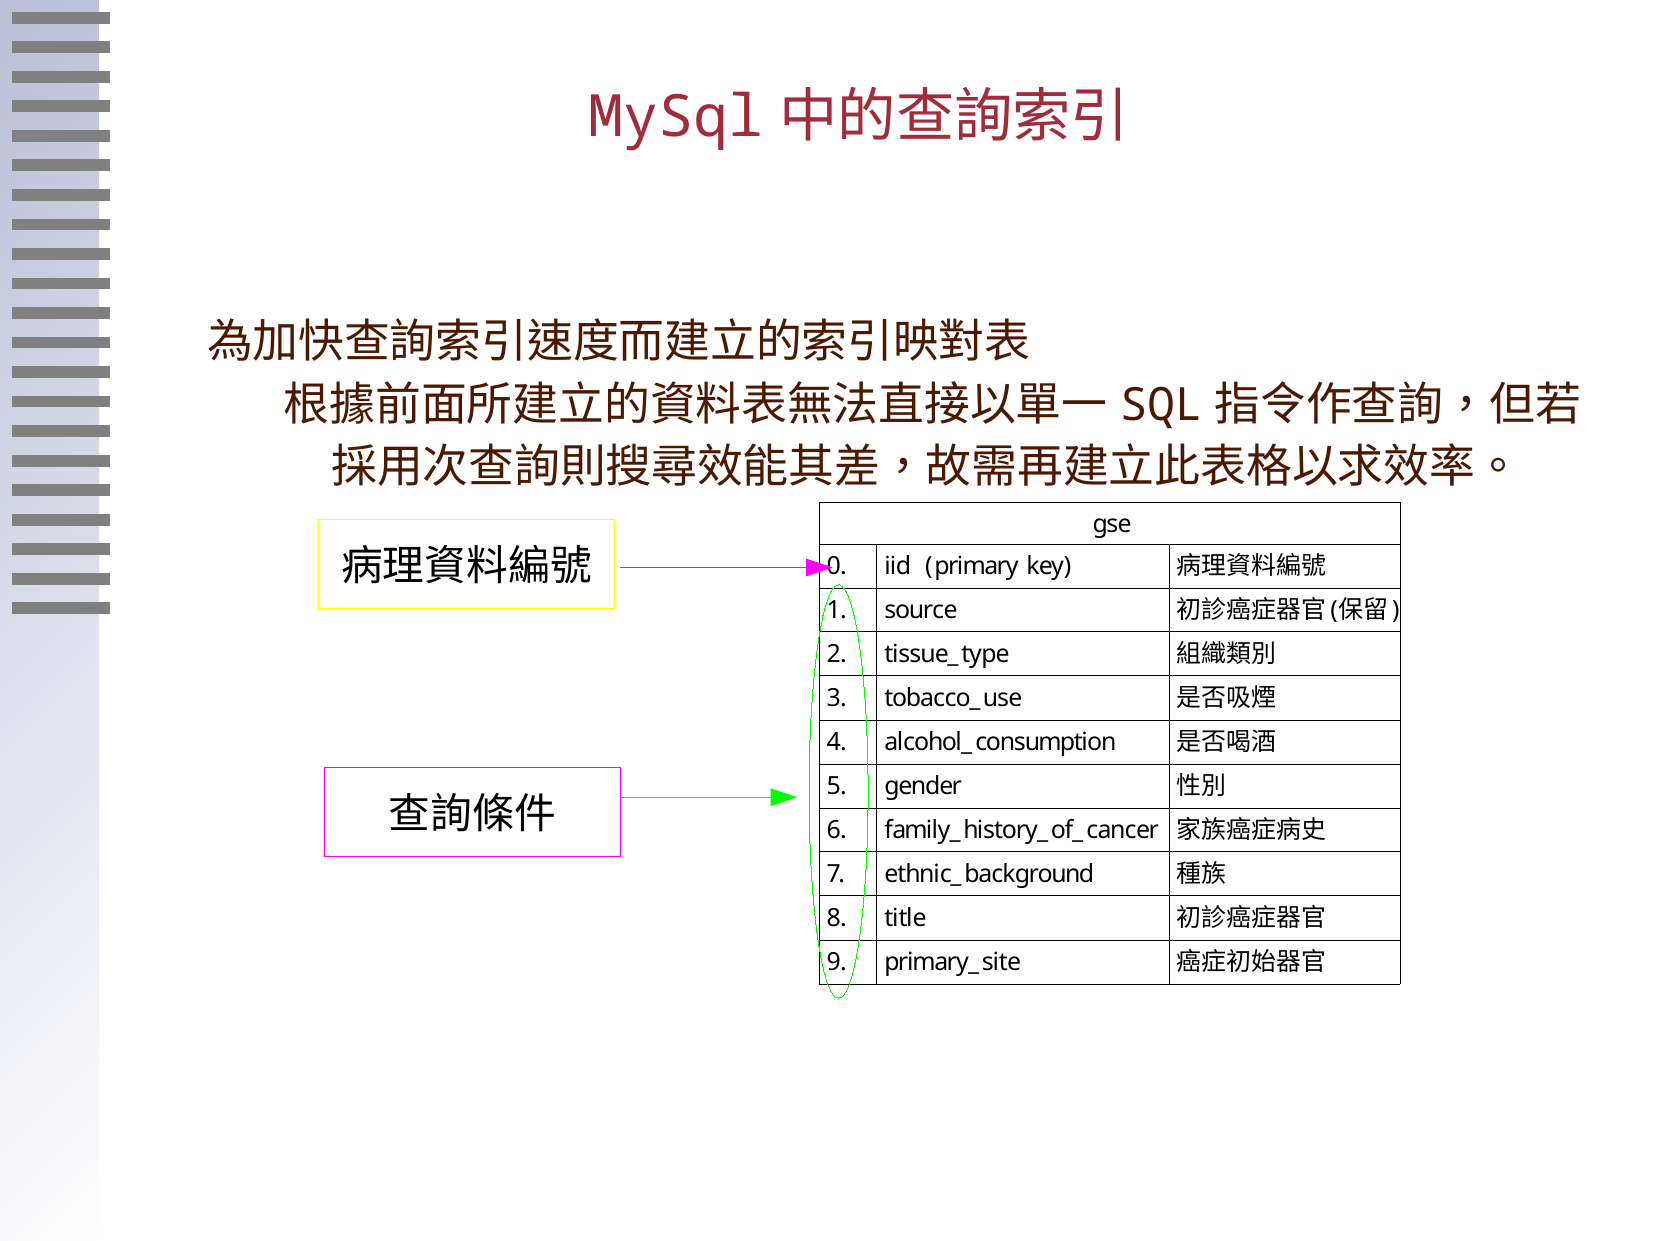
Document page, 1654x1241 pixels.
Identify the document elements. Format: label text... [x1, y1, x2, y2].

list 為加快查詢索引速度而建立的索引映對表 根據前面所建立的資料表無法直接以單一SQL指令作查詢，但若採用次查詢則搜尋效能其差，故需再建立此表格以求效率。 [189, 308, 1602, 1204]
text_box 查詢條件 [324, 767, 621, 857]
text_box 病理資料編號 [318, 519, 615, 609]
chart [738, 501, 1654, 1002]
title MySql中的查詢索引 [152, 20, 1565, 207]
